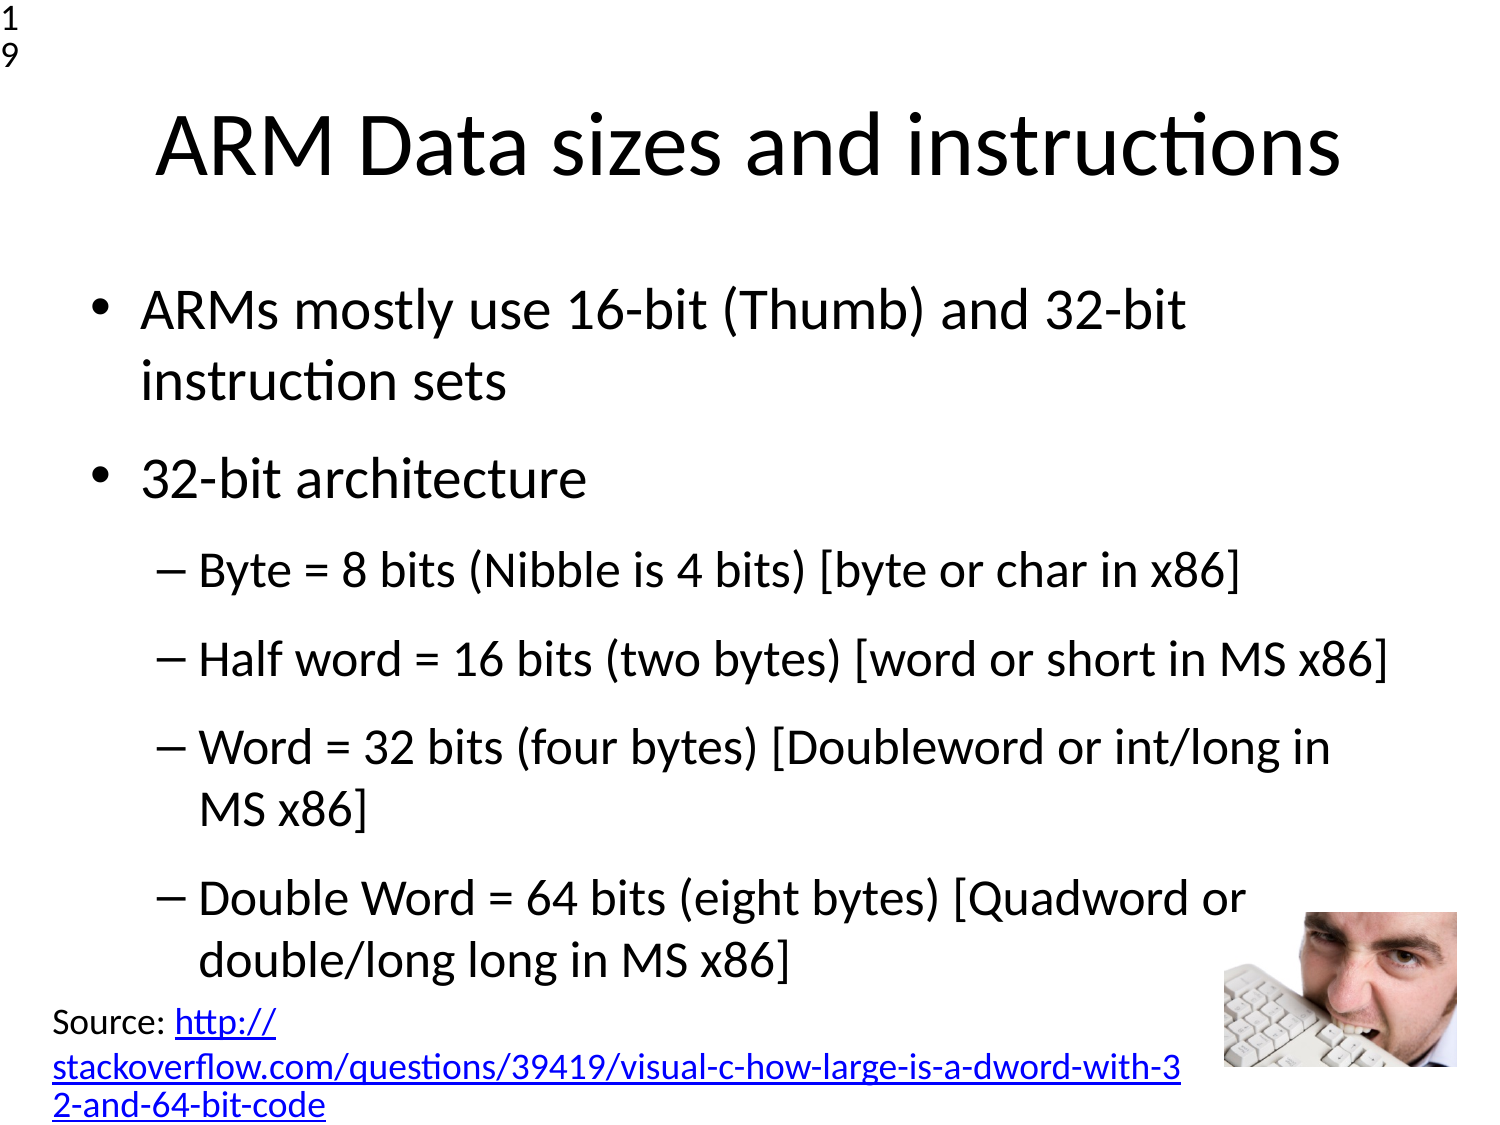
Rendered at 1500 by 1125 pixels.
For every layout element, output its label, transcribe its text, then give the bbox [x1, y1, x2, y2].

title ARM Data sizes and instructions [75, 45, 1425, 233]
list ARMs mostly use 16-bit (Thumb) and 32-bit instruction sets 32-bit architecture Byte = 8 bits (Nibble is 4 bits) [byte or char in x86] Half word = 16 bits (two bytes) [word or short in MS x86] Word = 32 bits (four bytes) [Doubleword or int/long in MS x86] Double Word = 64 bits (eight bytes) [Quadword or double/long long in MS x86] [75, 262, 1425, 1005]
text_box Source: http://stackoverflow.com/questions/39419/visual-c-how-large-is-a-dword-with-32-and-64-bit-code [37, 989, 1200, 1095]
picture [1224, 912, 1457, 1067]
